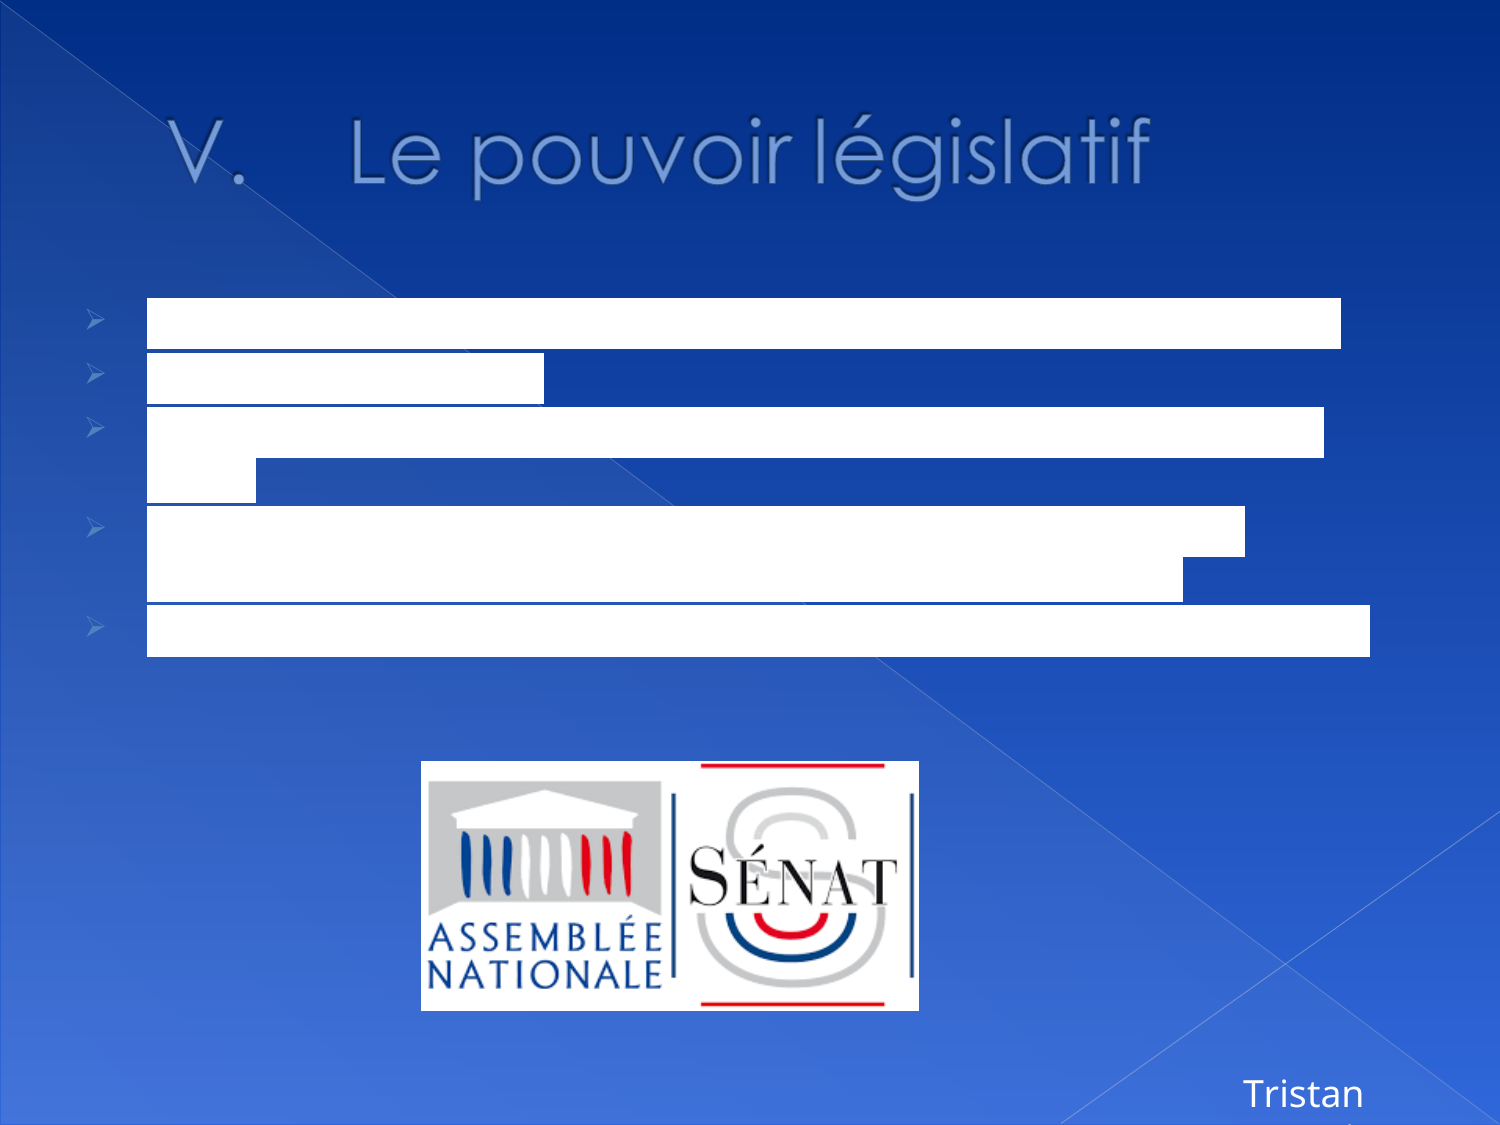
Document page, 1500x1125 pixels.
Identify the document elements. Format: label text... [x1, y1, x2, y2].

picture [69, 34, 1422, 266]
text_box Tristan Romain [1228, 1063, 1500, 1125]
picture [421, 761, 919, 1011]
list Constitue l’un des trois pouvoir avec le pouvoir exécutif et judiciaire. Fonction: Faire les lois. Les projets (lois) déposé: examiné par l’Assemblée nationale puis le Sénat. Si une des deux chambres n’acceptes pas: appelle à un Conseil Constitutionnel composé de membres des deux chambres. Ils doivent se mettre d’accord sur le projet sinon il est refusé et rejeté. [58, 292, 1409, 1043]
